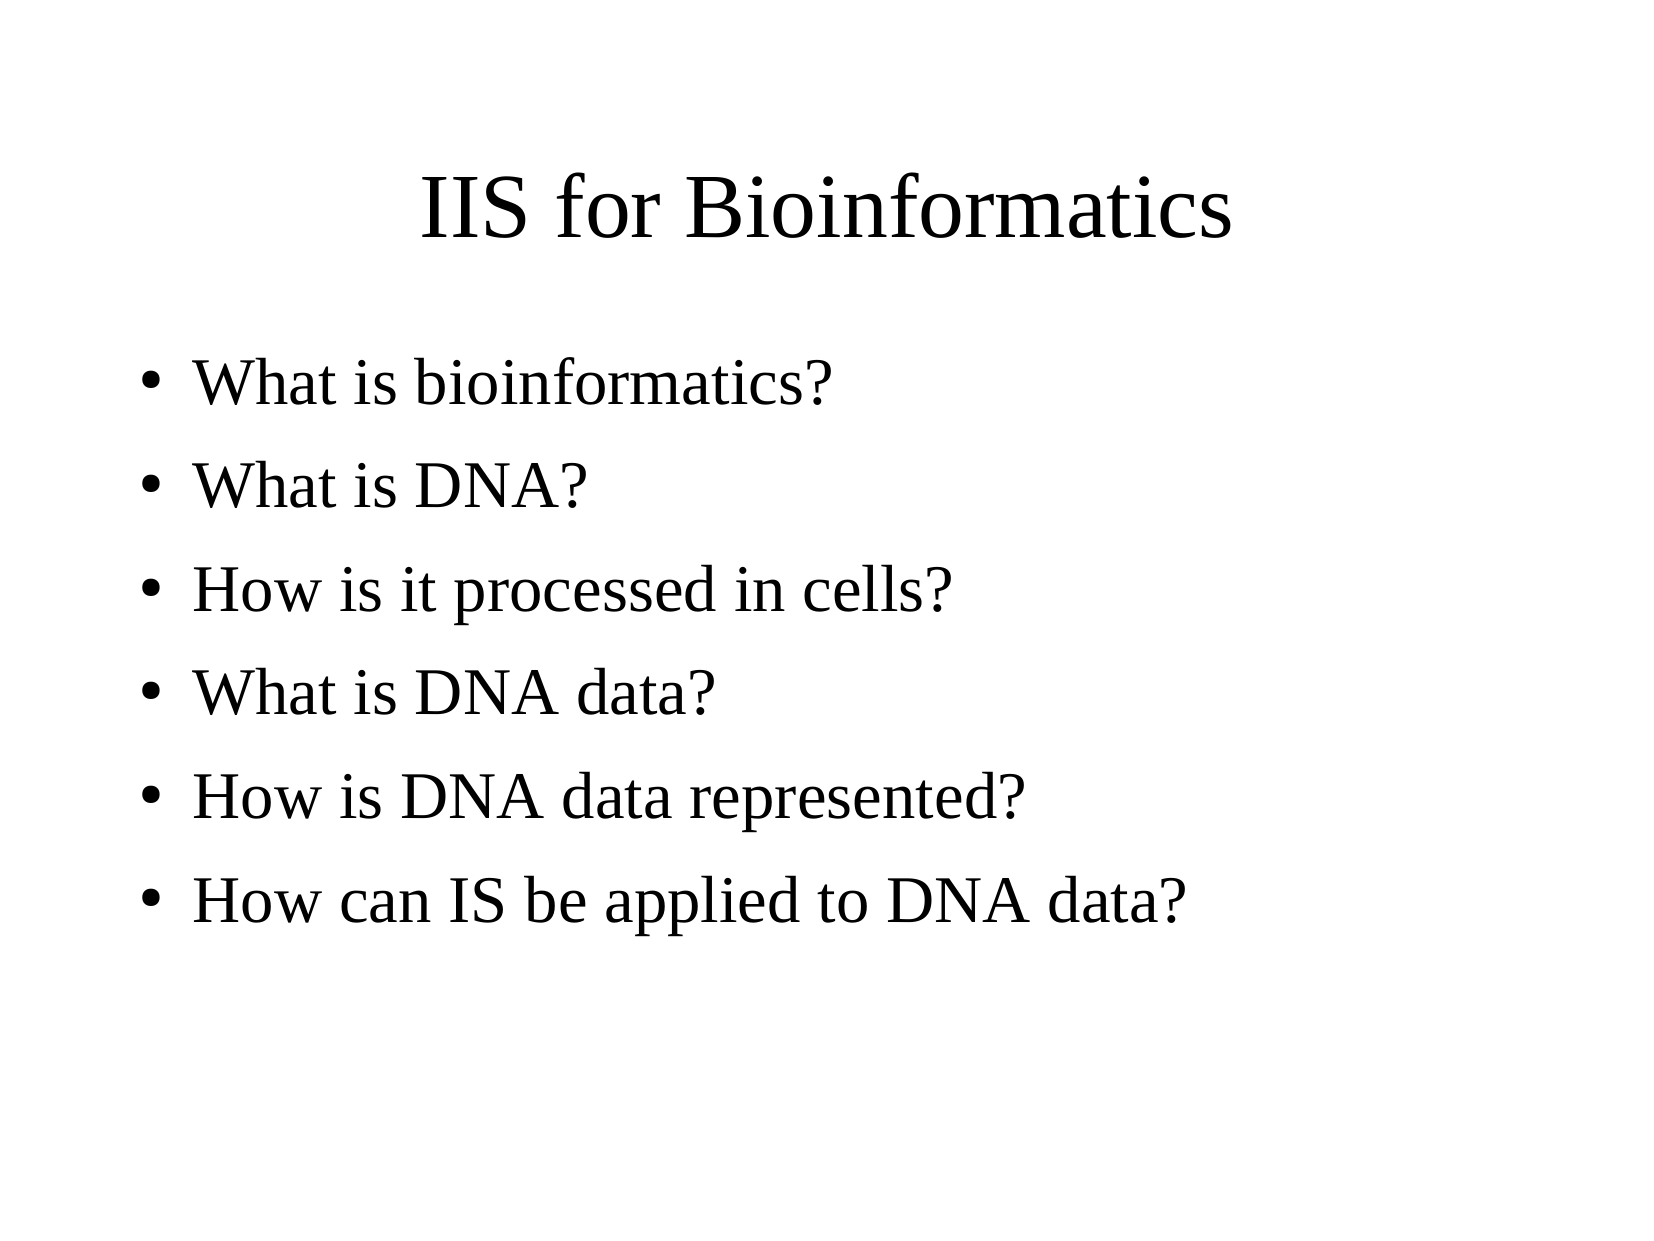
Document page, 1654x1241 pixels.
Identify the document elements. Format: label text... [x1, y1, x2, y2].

list What is bioinformatics? What is DNA? How is it processed in cells? What is DNA data? How is DNA data represented? How can IS be applied to DNA data? [121, 344, 1534, 1127]
title IIS for Bioinformatics [121, 102, 1534, 311]
